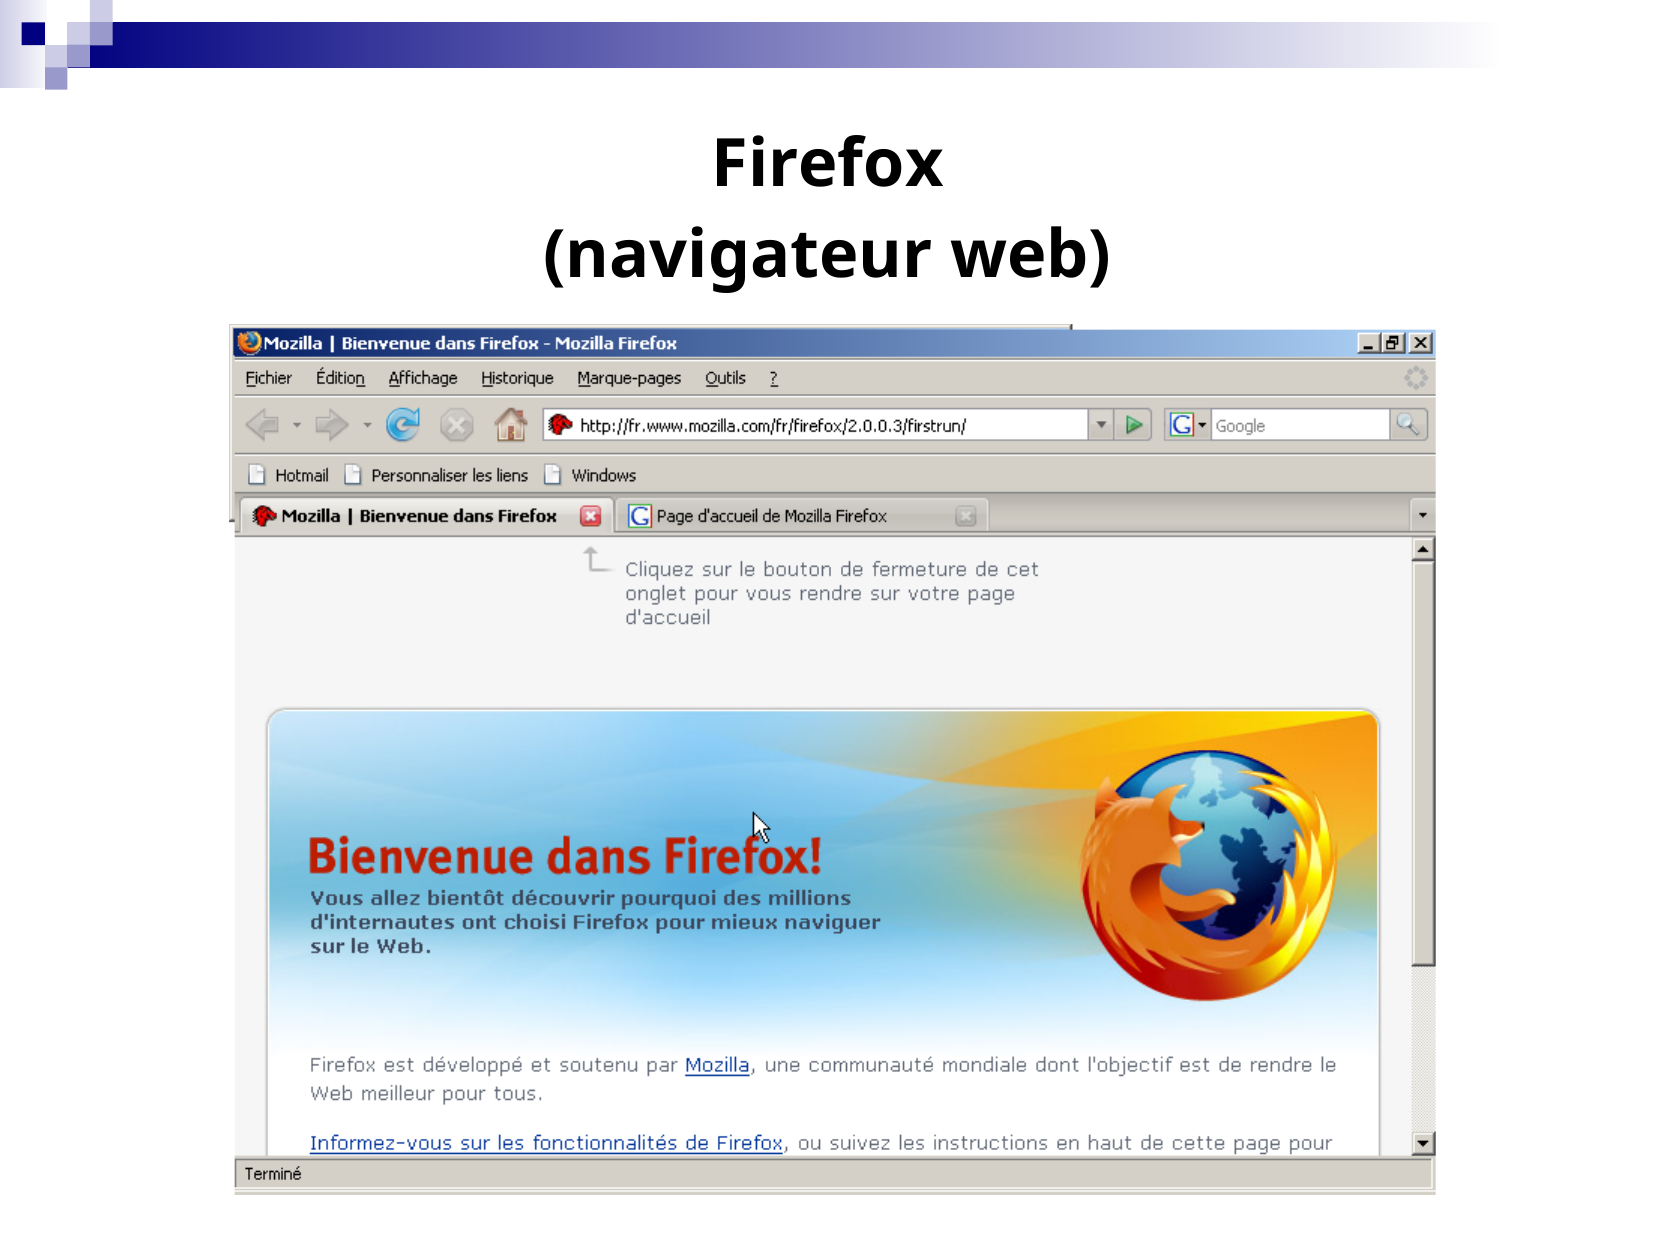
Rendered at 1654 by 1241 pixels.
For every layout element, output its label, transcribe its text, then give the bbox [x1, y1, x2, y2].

picture [229, 324, 1442, 1195]
title Firefox (navigateur web) [121, 102, 1534, 311]
